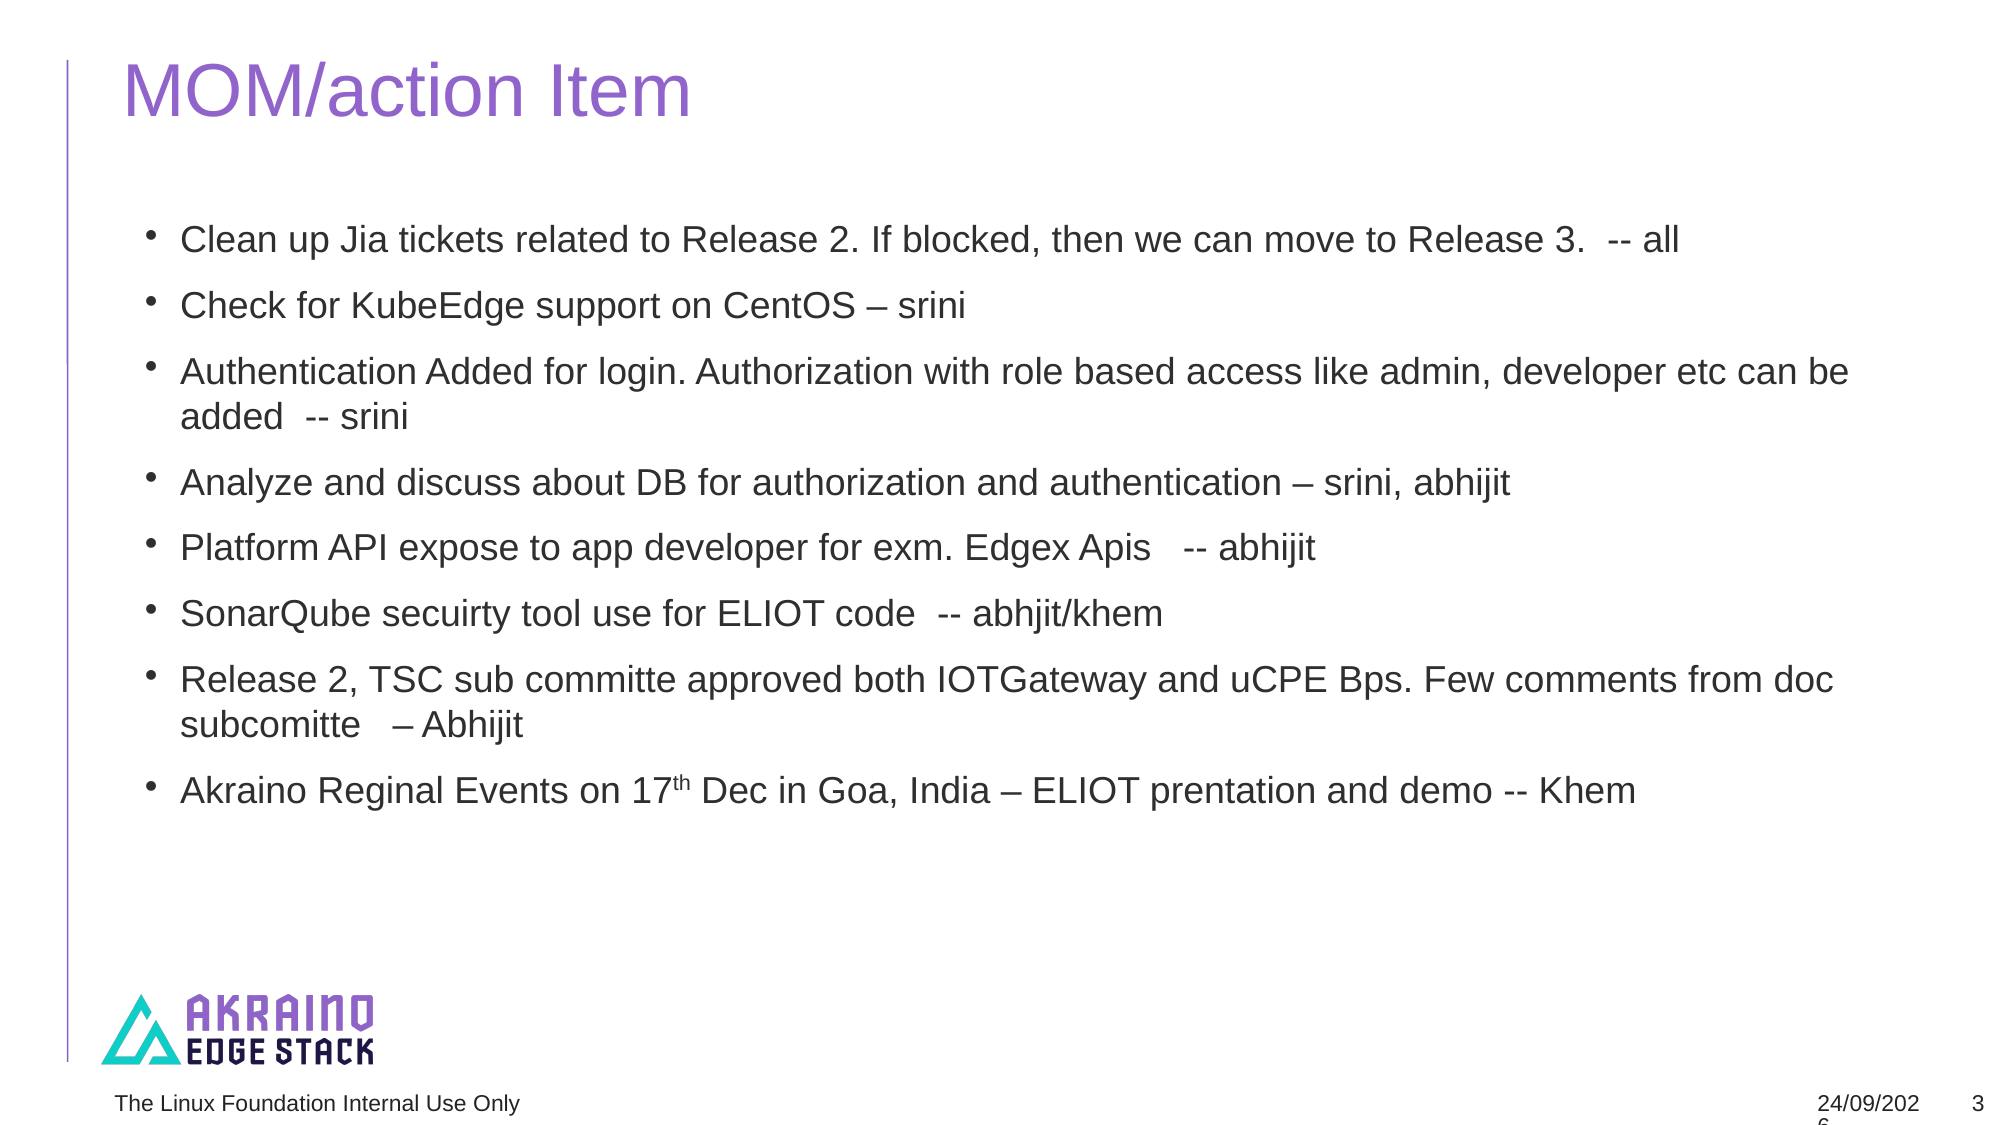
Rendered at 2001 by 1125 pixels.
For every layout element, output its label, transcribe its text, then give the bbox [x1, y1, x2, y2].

picture [101, 994, 373, 1065]
text_box 04/12/2019 [1802, 1080, 1938, 1125]
text_box The Linux Foundation Internal Use Only [99, 1080, 652, 1125]
text_box <number> [1939, 1080, 2000, 1125]
text_box MOM/action Item [107, 31, 1901, 154]
text_box Clean up Jia tickets related to Release 2. If blocked, then we can move to Release 3. -- all Check for KubeEdge support on CentOS – srini Authentication Added for login. Authorization with role based access like admin, developer etc can be added -- srini Analyze and discuss about DB for authorization and authentication – srini, abhijit Platform API expose to app developer for exm. Edgex Apis -- abhijit SonarQube secuirty tool use for ELIOT code -- abhjit/khem Release 2, TSC sub committe approved both IOTGateway and uCPE Bps. Few comments from doc subcomitte – Abhijit Akraino Reginal Events on 17th Dec in Goa, India – ELIOT prentation and demo -- Khem [129, 141, 1940, 973]
